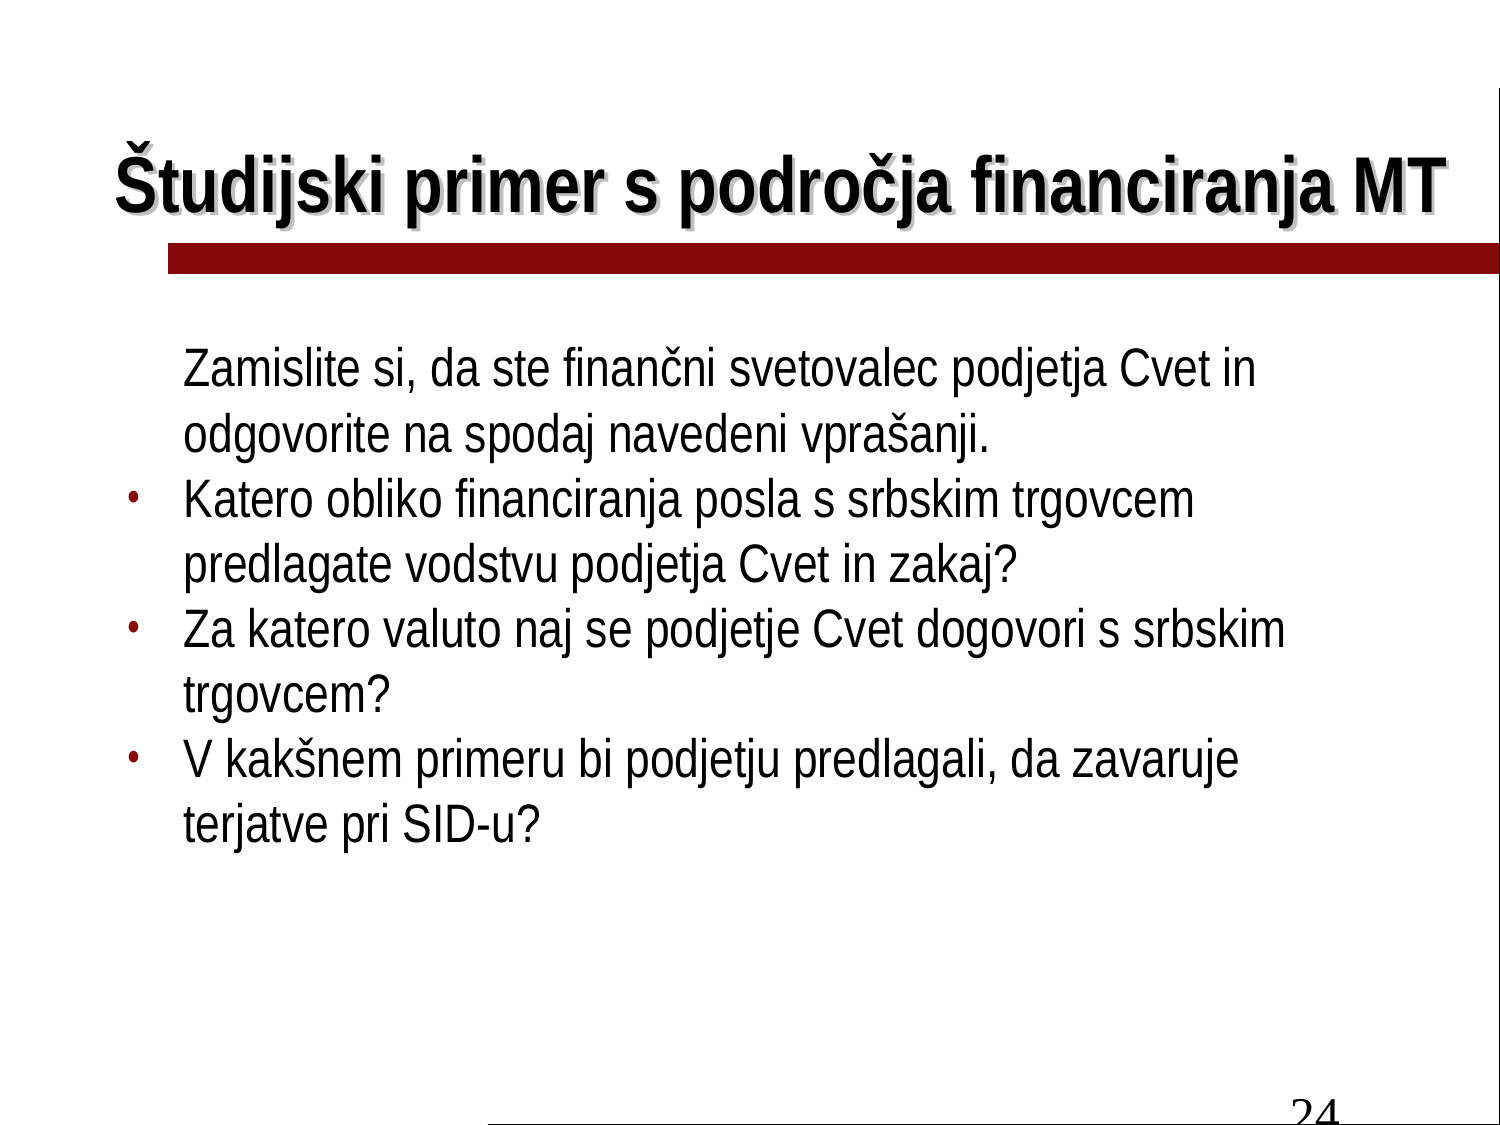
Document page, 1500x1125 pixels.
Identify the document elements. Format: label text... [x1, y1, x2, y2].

text_box Študijski primer s področja financiranja MT [100, 105, 1488, 256]
list Zamislite si, da ste finančni svetovalec podjetja Cvet in odgovorite na spodaj navedeni vprašanji. Katero obliko financiranja posla s srbskim trgovcem predlagate vodstvu podjetja Cvet in zakaj? Za katero valuto naj se podjetje Cvet dogovori s srbskim trgovcem? V kakšnem primeru bi podjetju predlagali, da zavaruje terjatve pri SID-u? [112, 324, 1388, 1001]
